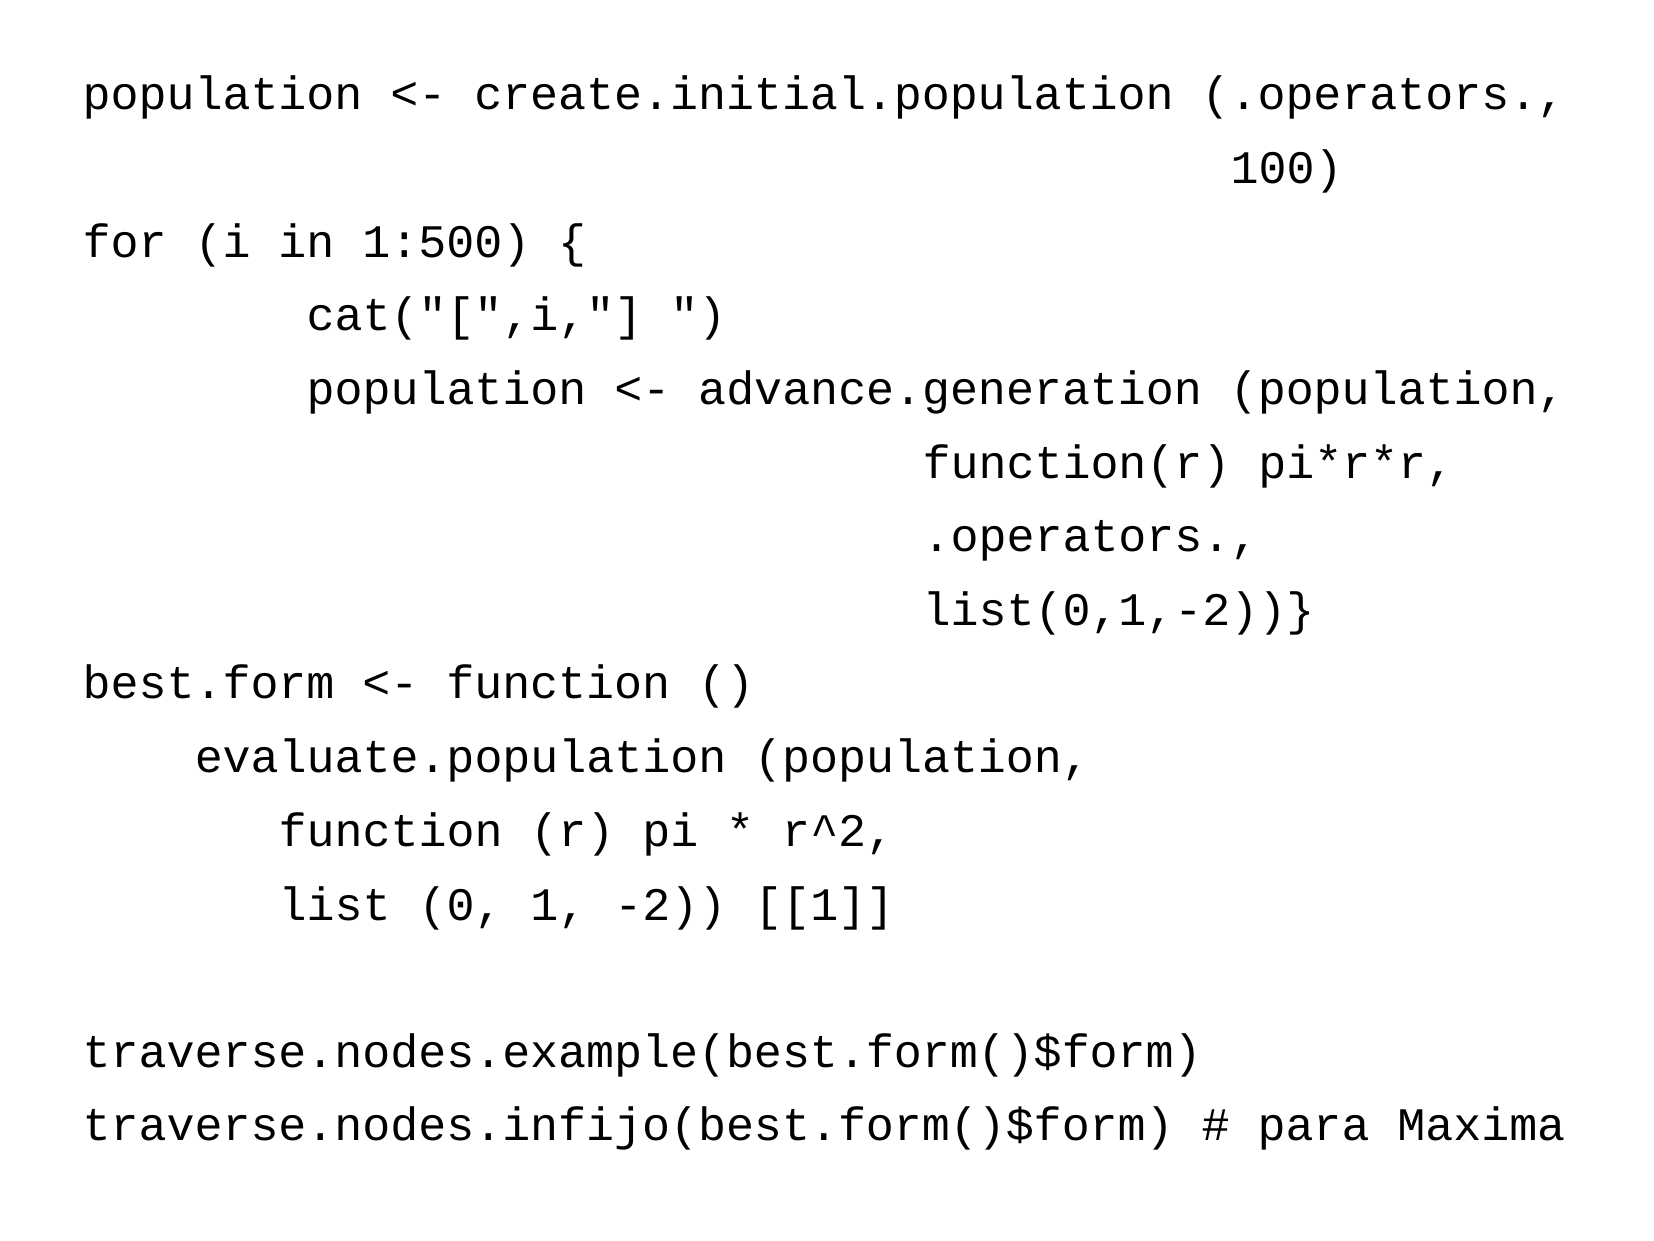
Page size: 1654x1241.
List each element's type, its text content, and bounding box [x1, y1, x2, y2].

list population <- create.initial.population (.operators., 100) for (i in 1:500) { cat("[",i,"] ") population <- advance.generation (population, function(r) pi*r*r, .operators., list(0,1,-2))} best.form <- function () evaluate.population (population, function (r) pi * r^2, list (0, 1, -2)) [[1]] traverse.nodes.example(best.form()$form) traverse.nodes.infijo(best.form()$form) # para Maxima [82, 70, 1571, 1193]
